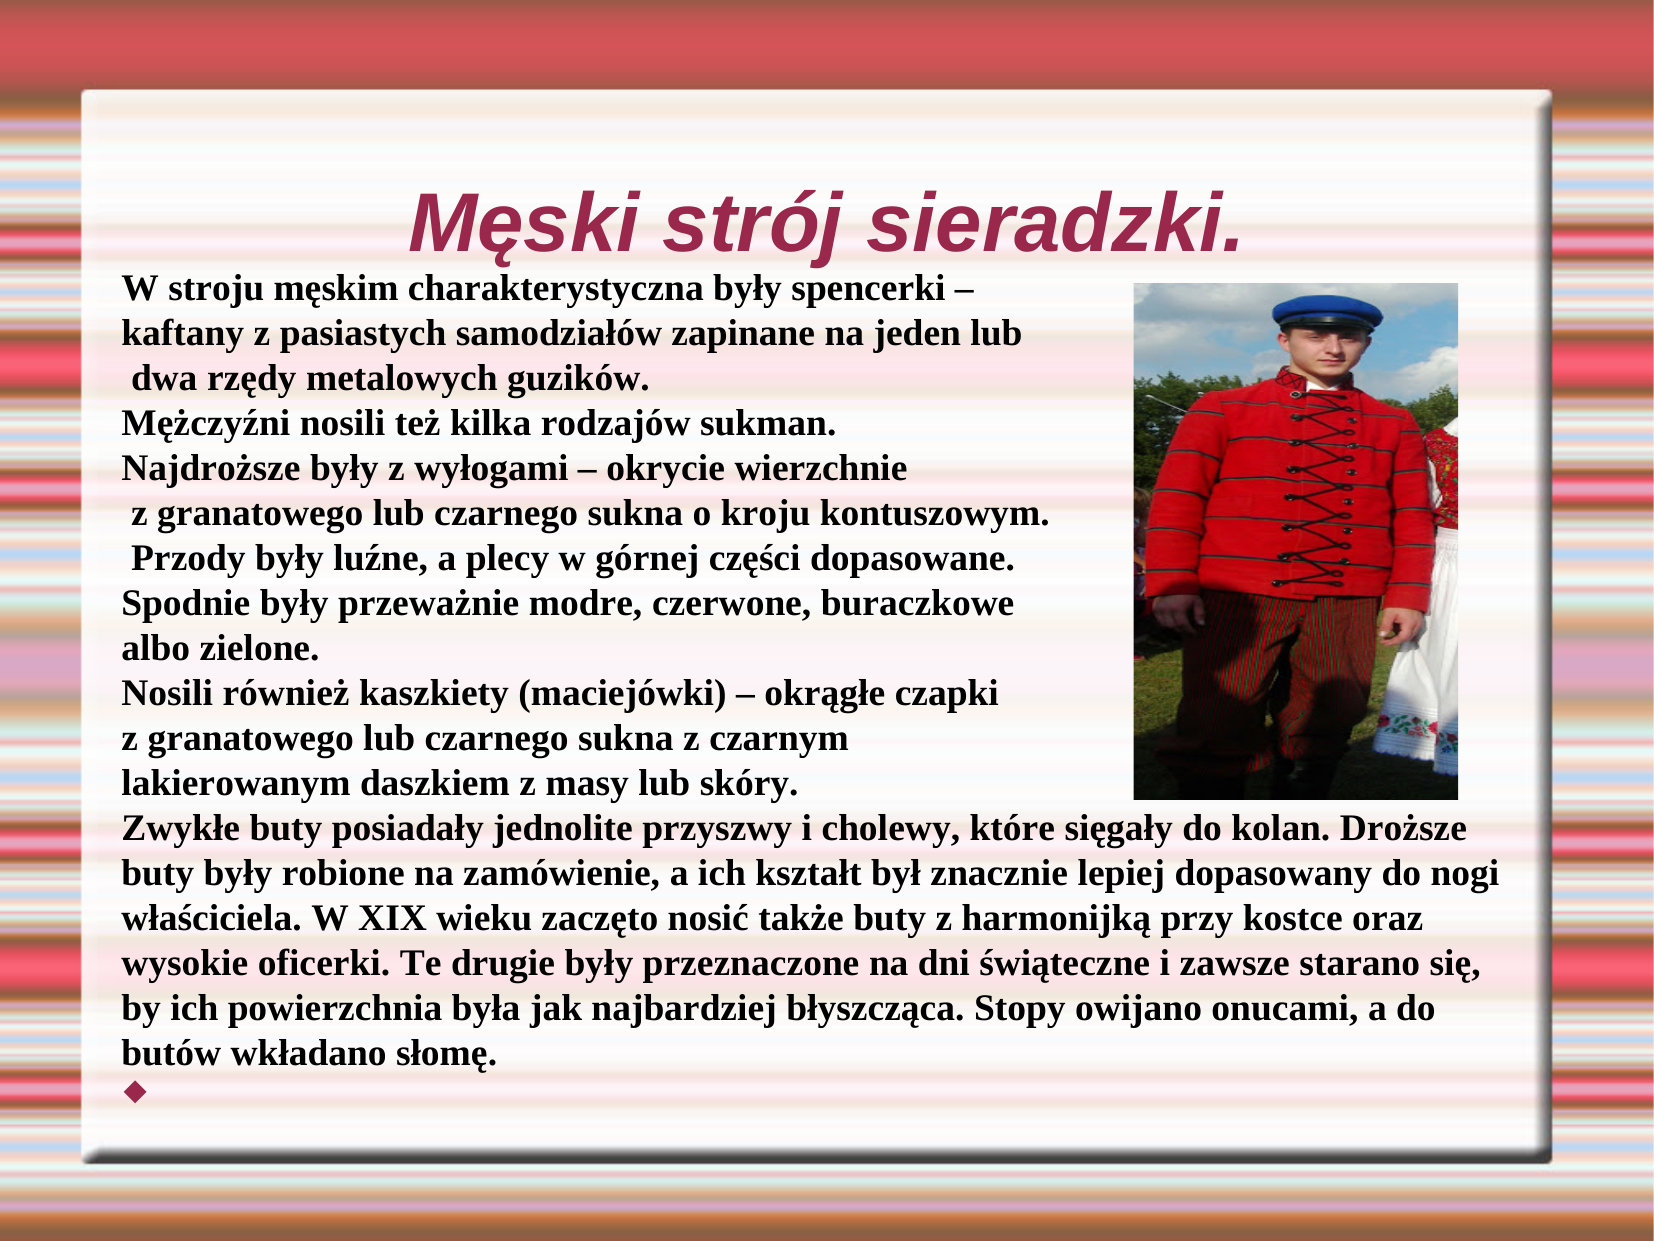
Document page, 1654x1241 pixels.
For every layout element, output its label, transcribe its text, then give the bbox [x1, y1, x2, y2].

picture [1133, 283, 1459, 800]
list W stroju męskim charakterystyczna były spencerki – kaftany z pasiastych samodziałów zapinane na jeden lub dwa rzędy metalowych guzików. Mężczyźni nosili też kilka rodzajów sukman. Najdroższe były z wyłogami – okrycie wierzchnie z granatowego lub czarnego sukna o kroju kontuszowym. Przody były luźne, a plecy w górnej części dopasowane. Spodnie były przeważnie modre, czerwone, buraczkowe albo zielone. Nosili również kaszkiety (maciejówki) – okrągłe czapki z granatowego lub czarnego sukna z czarnym lakierowanym daszkiem z masy lub skóry. Zwykłe buty posiadały jednolite przyszwy i cholewy, które sięgały do kolan. Droższe buty były robione na zamówienie, a ich kształt był znacznie lepiej dopasowany do nogi właściciela. W XIX wieku zaczęto nosić także buty z harmonijką przy kostce oraz wysokie oficerki. Te drugie były przeznaczone na dni świąteczne i zawsze starano się, by ich powierzchnia była jak najbardziej błyszcząca. Stopy owijano onucami, a do butów wkładano słomę. [121, 263, 1534, 1144]
title Męski strój sieradzki. [121, 114, 1534, 263]
